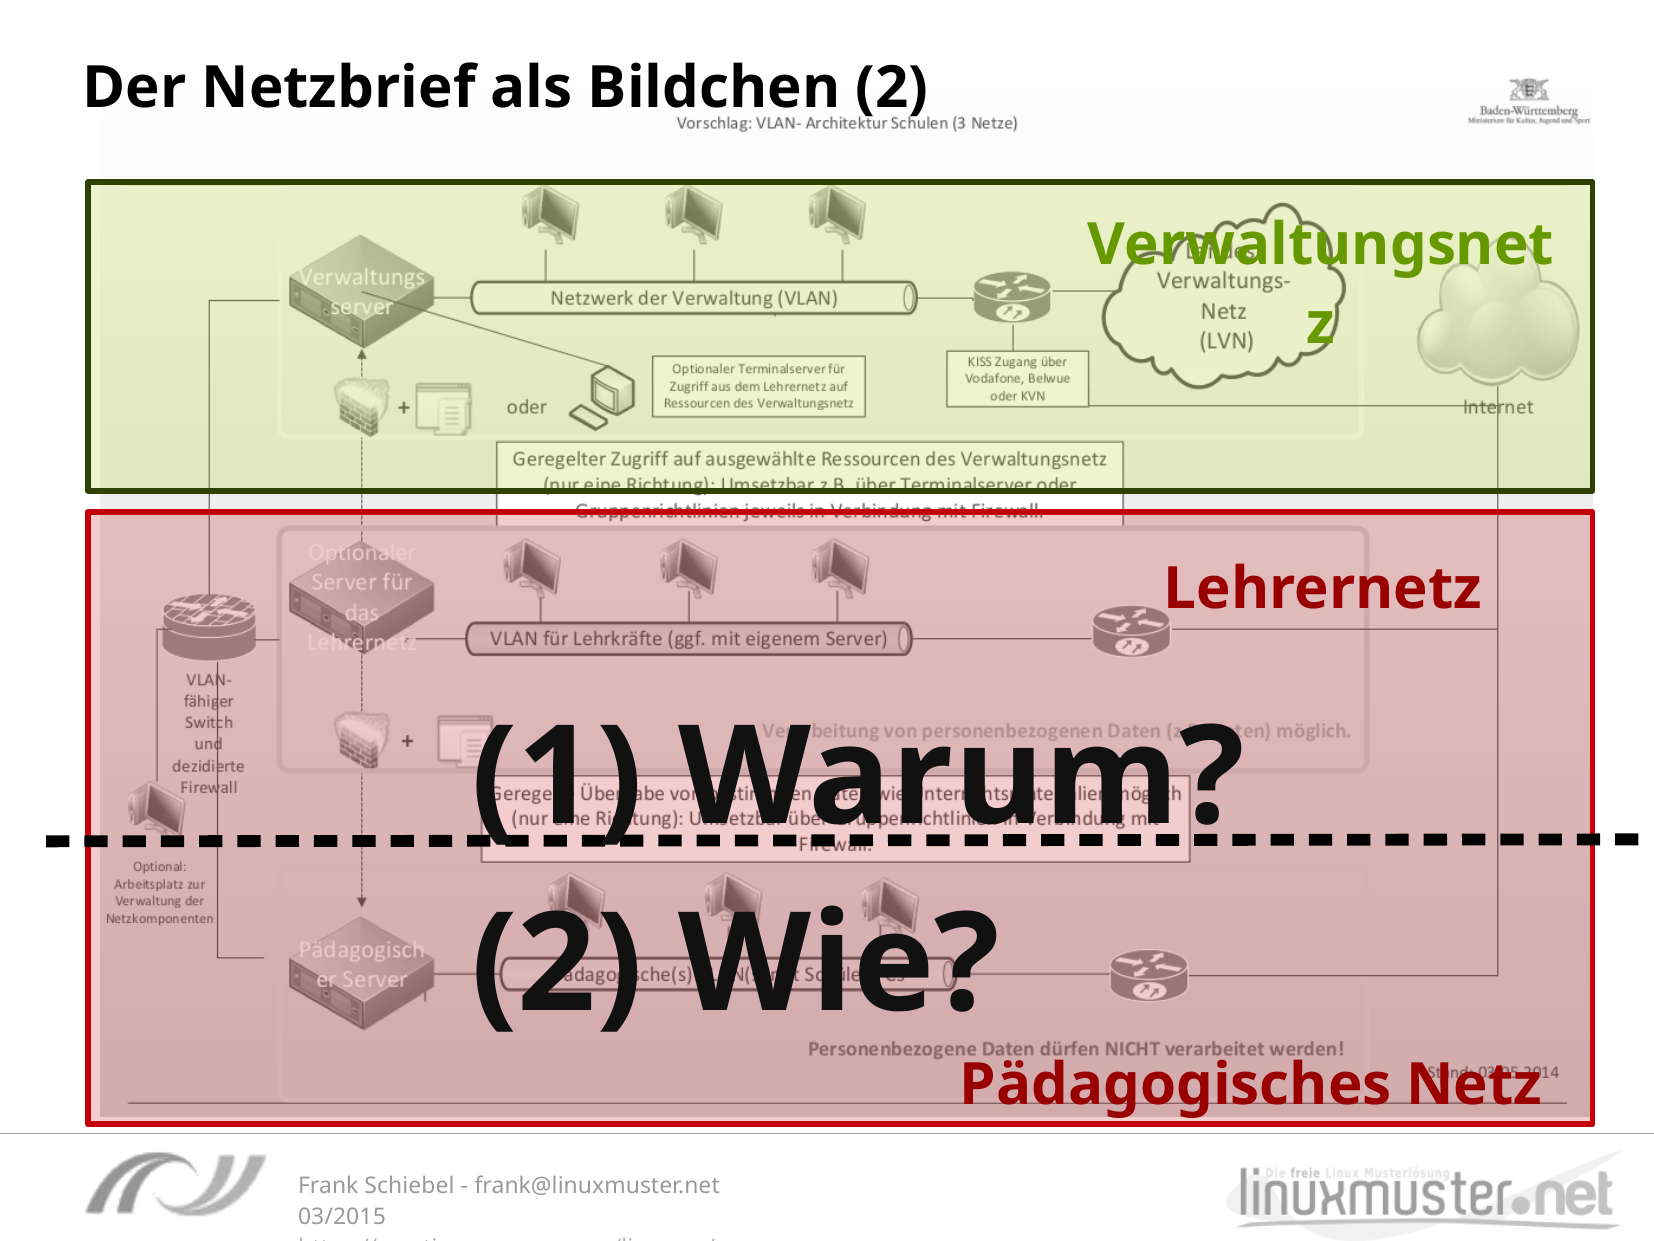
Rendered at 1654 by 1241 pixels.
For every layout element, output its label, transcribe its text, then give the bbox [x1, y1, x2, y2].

picture [100, 491, 1593, 511]
text_box (1) Warum? (2) Wie? [456, 669, 1213, 993]
picture [82, 1115, 277, 1133]
text_box [88, 511, 1593, 1125]
text_box Der Netzbrief als Bildchen (2) [68, 37, 958, 119]
text_box [88, 182, 1593, 491]
title [82, 37, 1571, 142]
picture [100, 73, 1593, 182]
picture [82, 1134, 277, 1229]
text_box Pädagogisches Netz [909, 1035, 1593, 1117]
text_box Lehrernetz [1070, 538, 1576, 620]
text_box Verwaltungsnetz [1068, 194, 1574, 276]
picture [1226, 1150, 1623, 1241]
